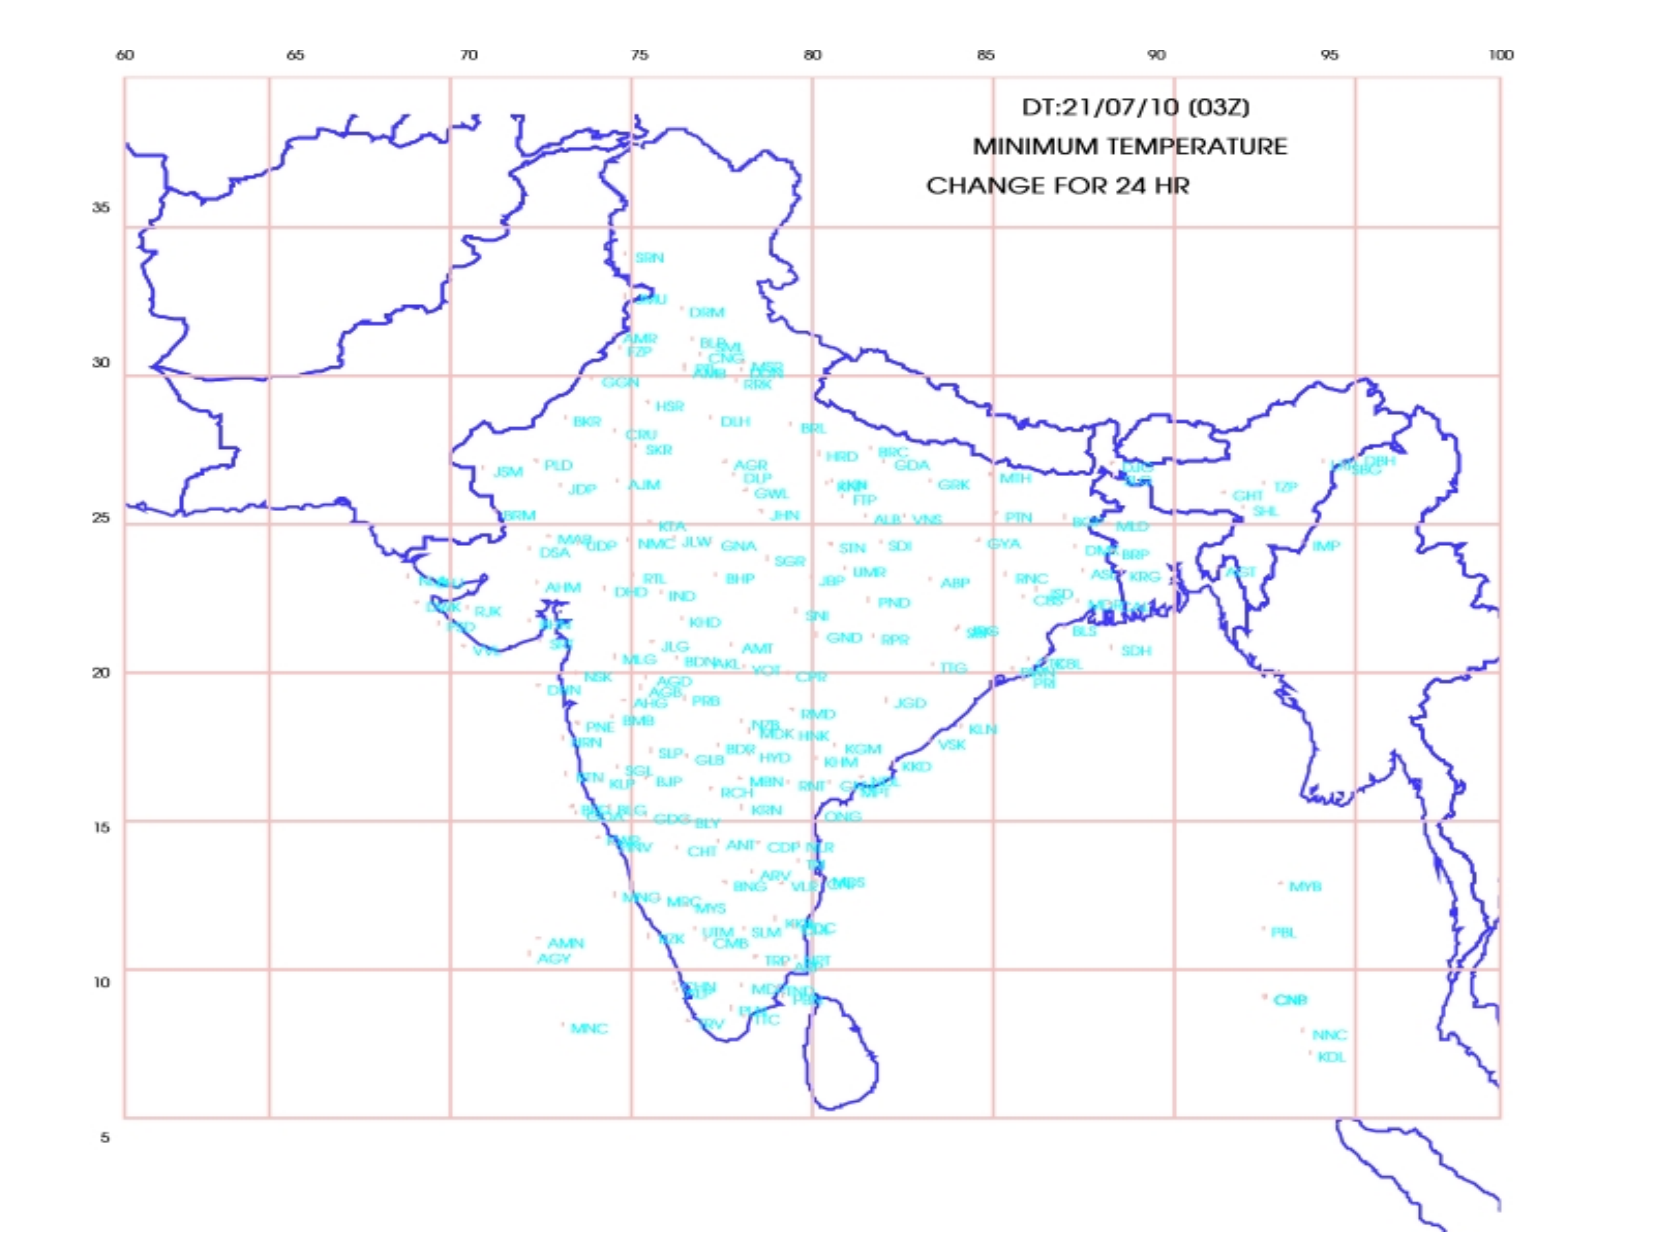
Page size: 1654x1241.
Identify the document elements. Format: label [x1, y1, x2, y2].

picture [89, 50, 1537, 1232]
